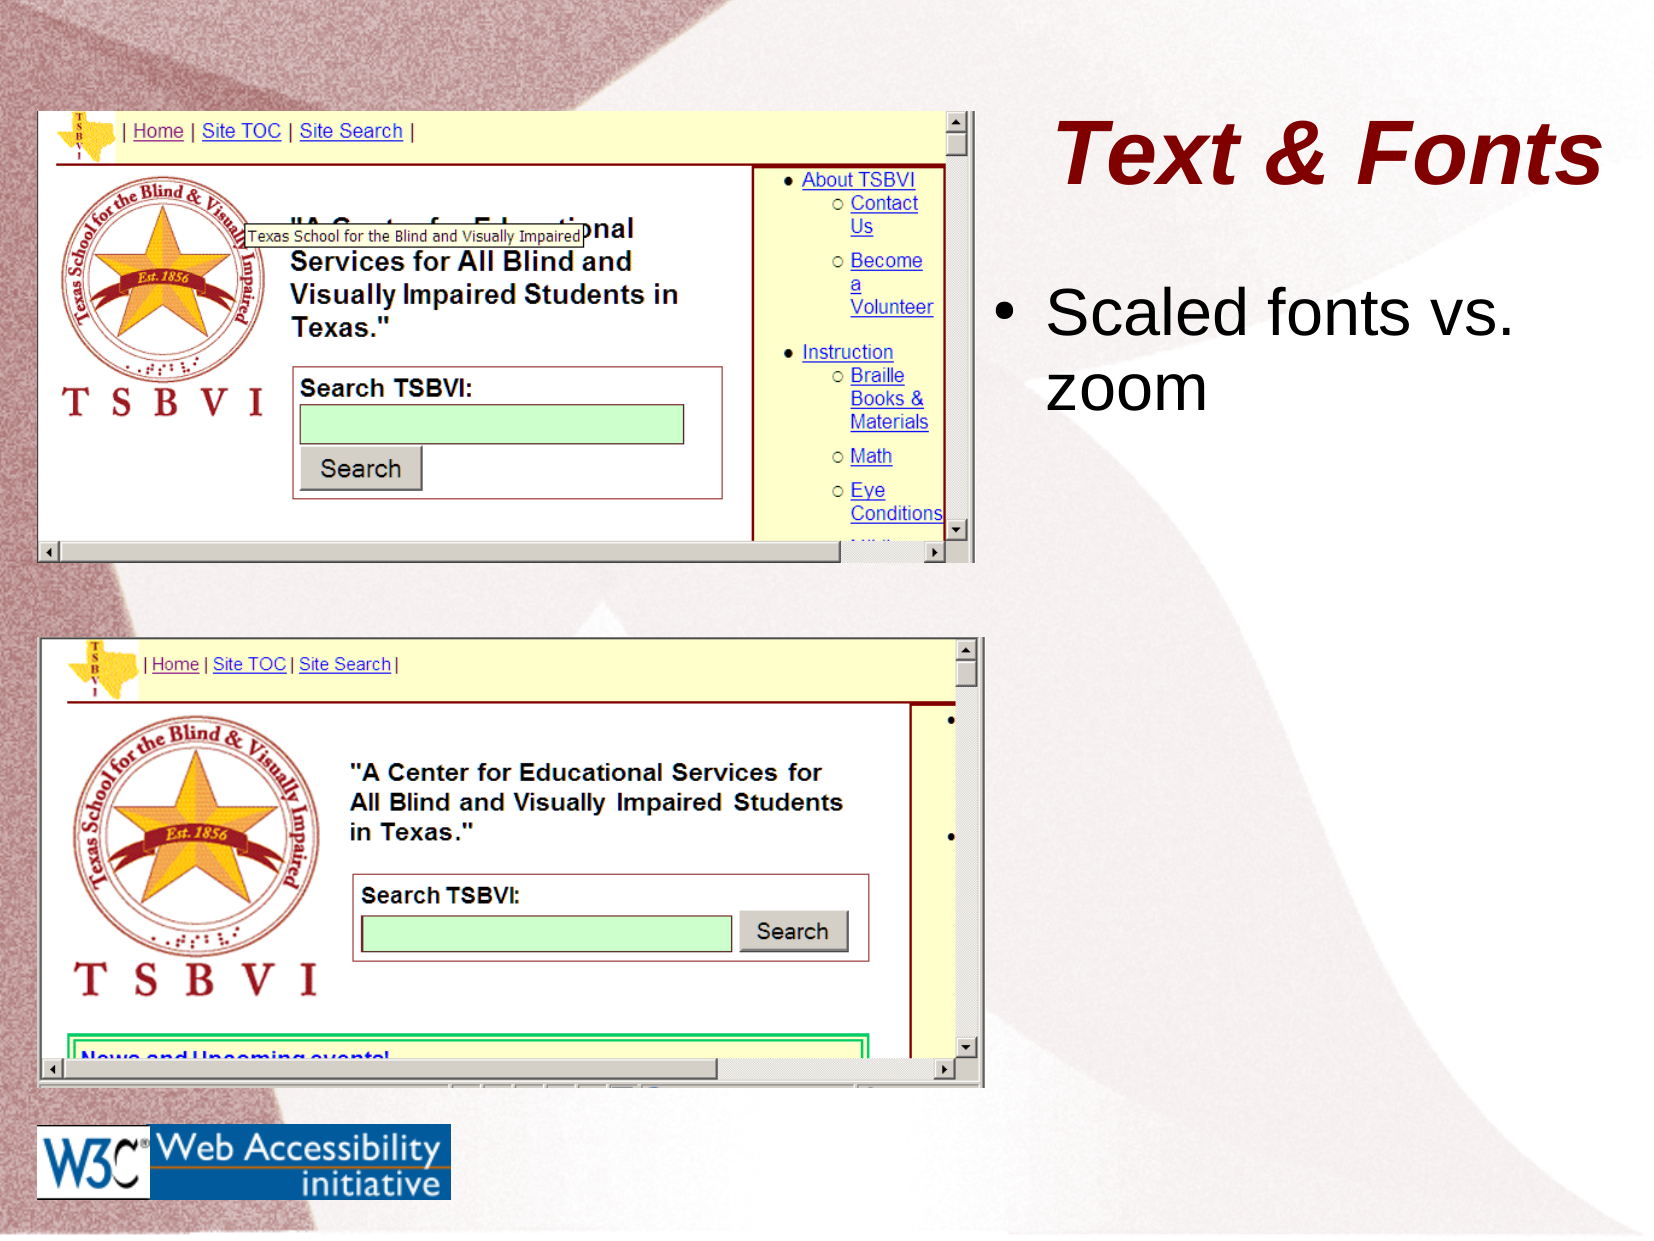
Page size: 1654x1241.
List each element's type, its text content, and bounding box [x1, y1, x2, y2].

picture [0, 0, 1654, 1241]
list Scaled fonts vs. zoom [975, 274, 1598, 901]
title Text & Fonts [596, 49, 1607, 257]
